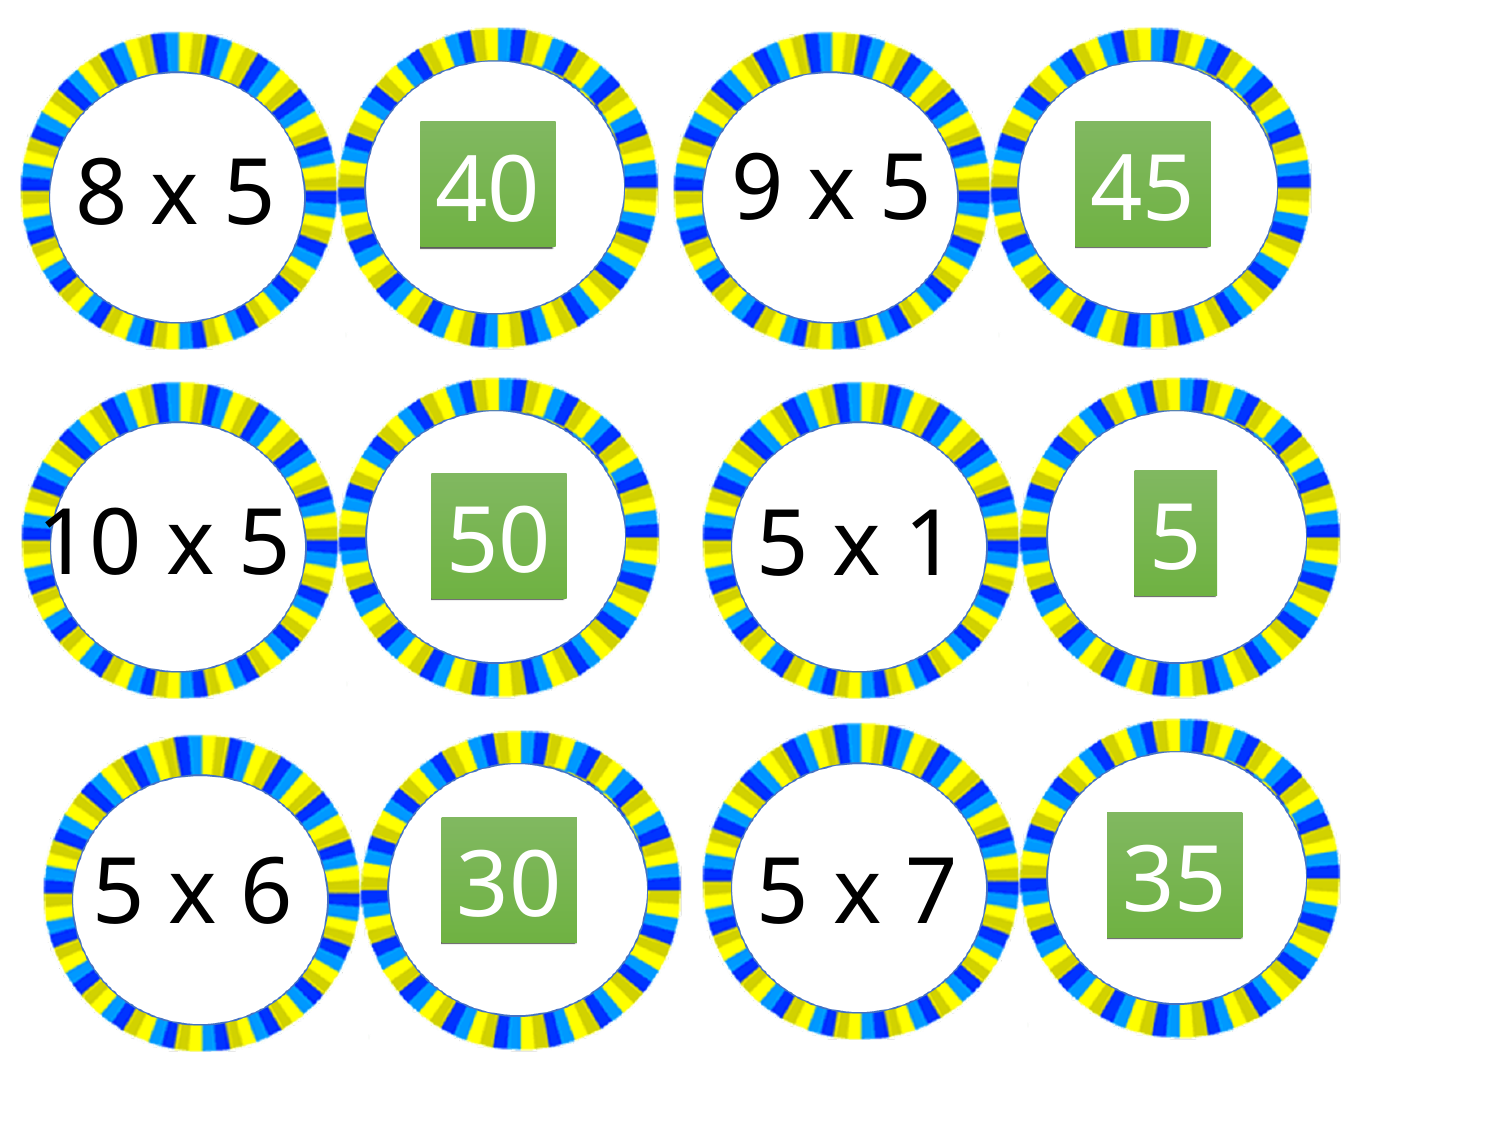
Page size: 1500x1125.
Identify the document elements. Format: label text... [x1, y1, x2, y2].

picture [20, 376, 660, 699]
text_box 5 x 7 [718, 825, 973, 950]
picture [42, 729, 682, 1052]
picture [672, 26, 1312, 350]
text_box 50 [431, 473, 567, 598]
text_box 9 x 5 [716, 121, 947, 246]
text_box 10 x 5 [22, 475, 306, 600]
picture [701, 717, 1341, 1040]
text_box 8 x 5 [36, 126, 291, 251]
picture [701, 376, 1341, 699]
picture [19, 26, 659, 350]
text_box 35 [1107, 813, 1242, 938]
text_box 5 x 6 [77, 825, 308, 950]
text_box 30 [442, 818, 577, 943]
text_box 5 [1135, 470, 1217, 595]
text_box 5 x 1 [741, 477, 973, 602]
text_box 45 [1075, 122, 1210, 247]
text_box 40 [420, 122, 555, 247]
